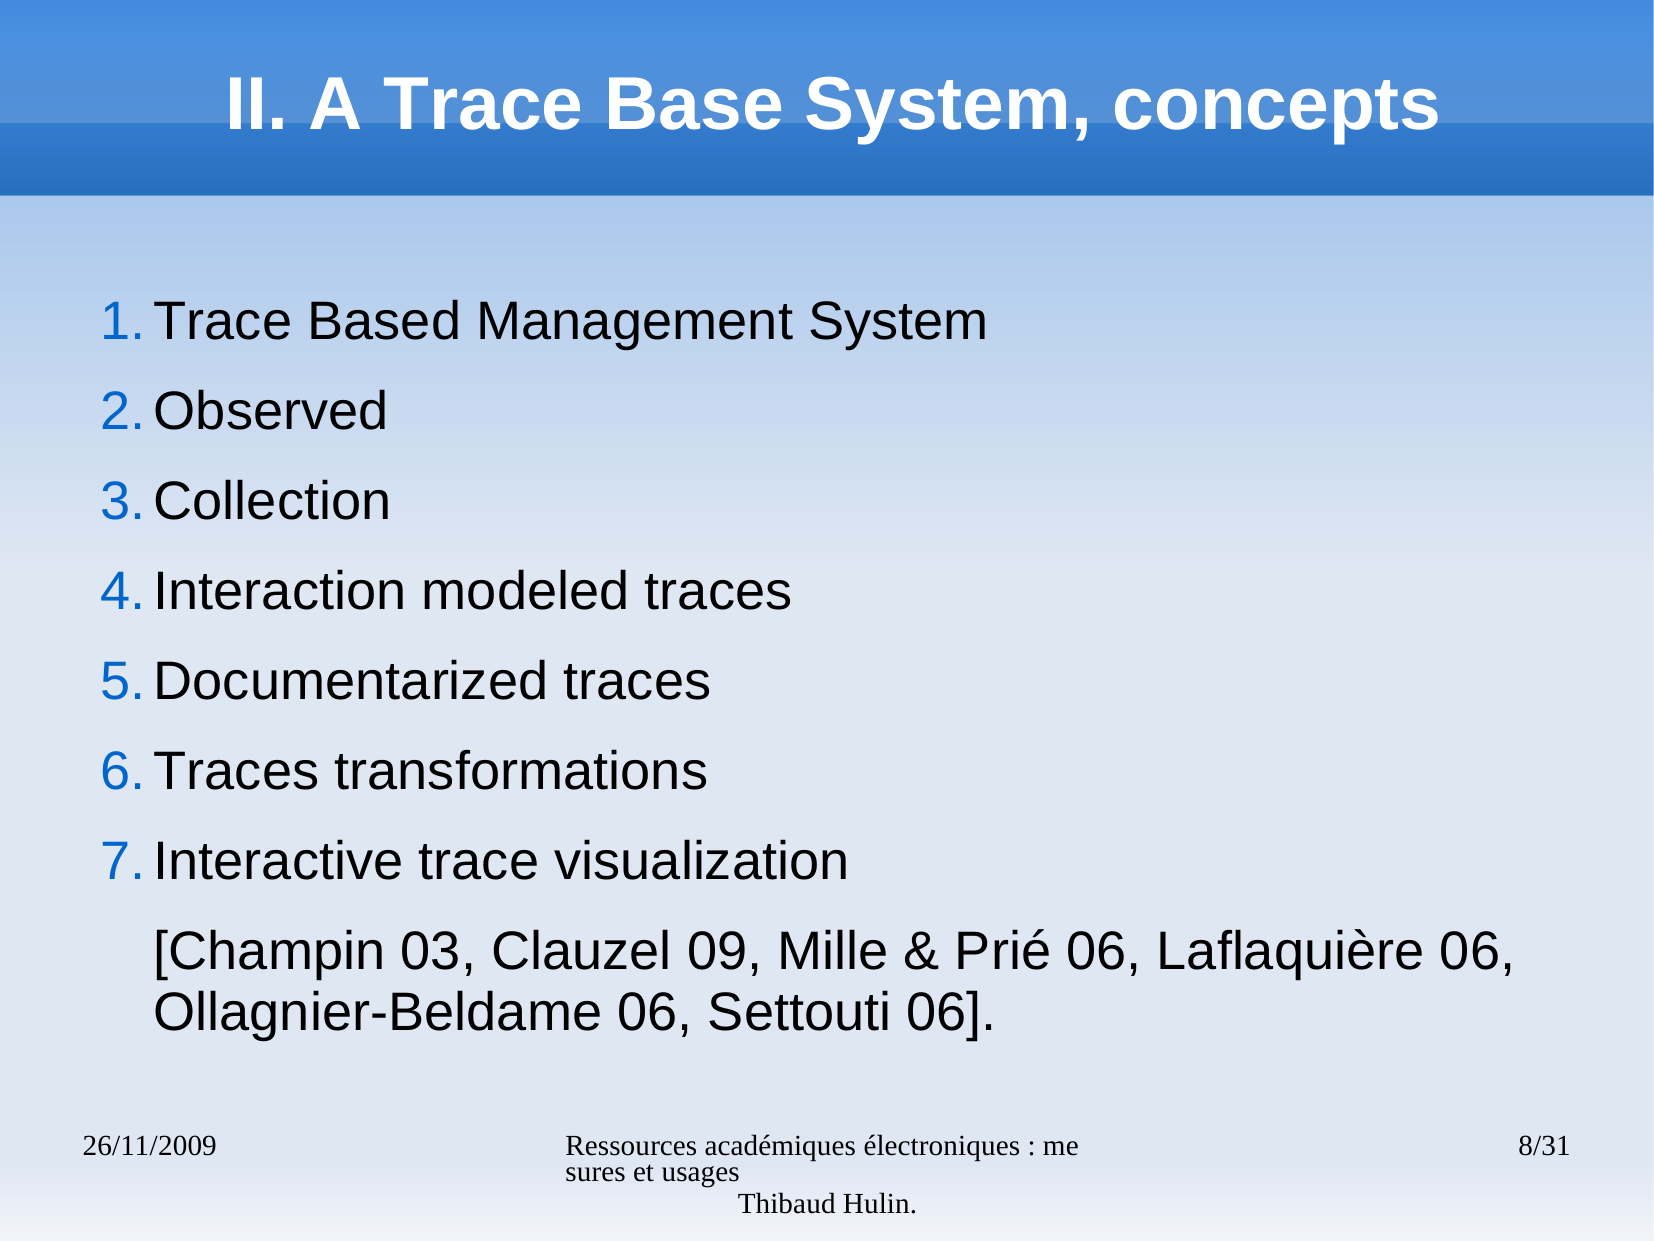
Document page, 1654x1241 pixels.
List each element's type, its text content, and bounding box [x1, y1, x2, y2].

list Trace Based Management System Observed Collection Interaction modeled traces Documentarized traces Traces transformations Interactive trace visualization [Champin 03, Clauzel 09, Mille & Prié 06, Laflaquière 06, Ollagnier-Beldame 06, Settouti 06]. [82, 290, 1571, 1094]
title II. A Trace Base System, concepts [76, 0, 1565, 208]
picture [0, 0, 1654, 1241]
